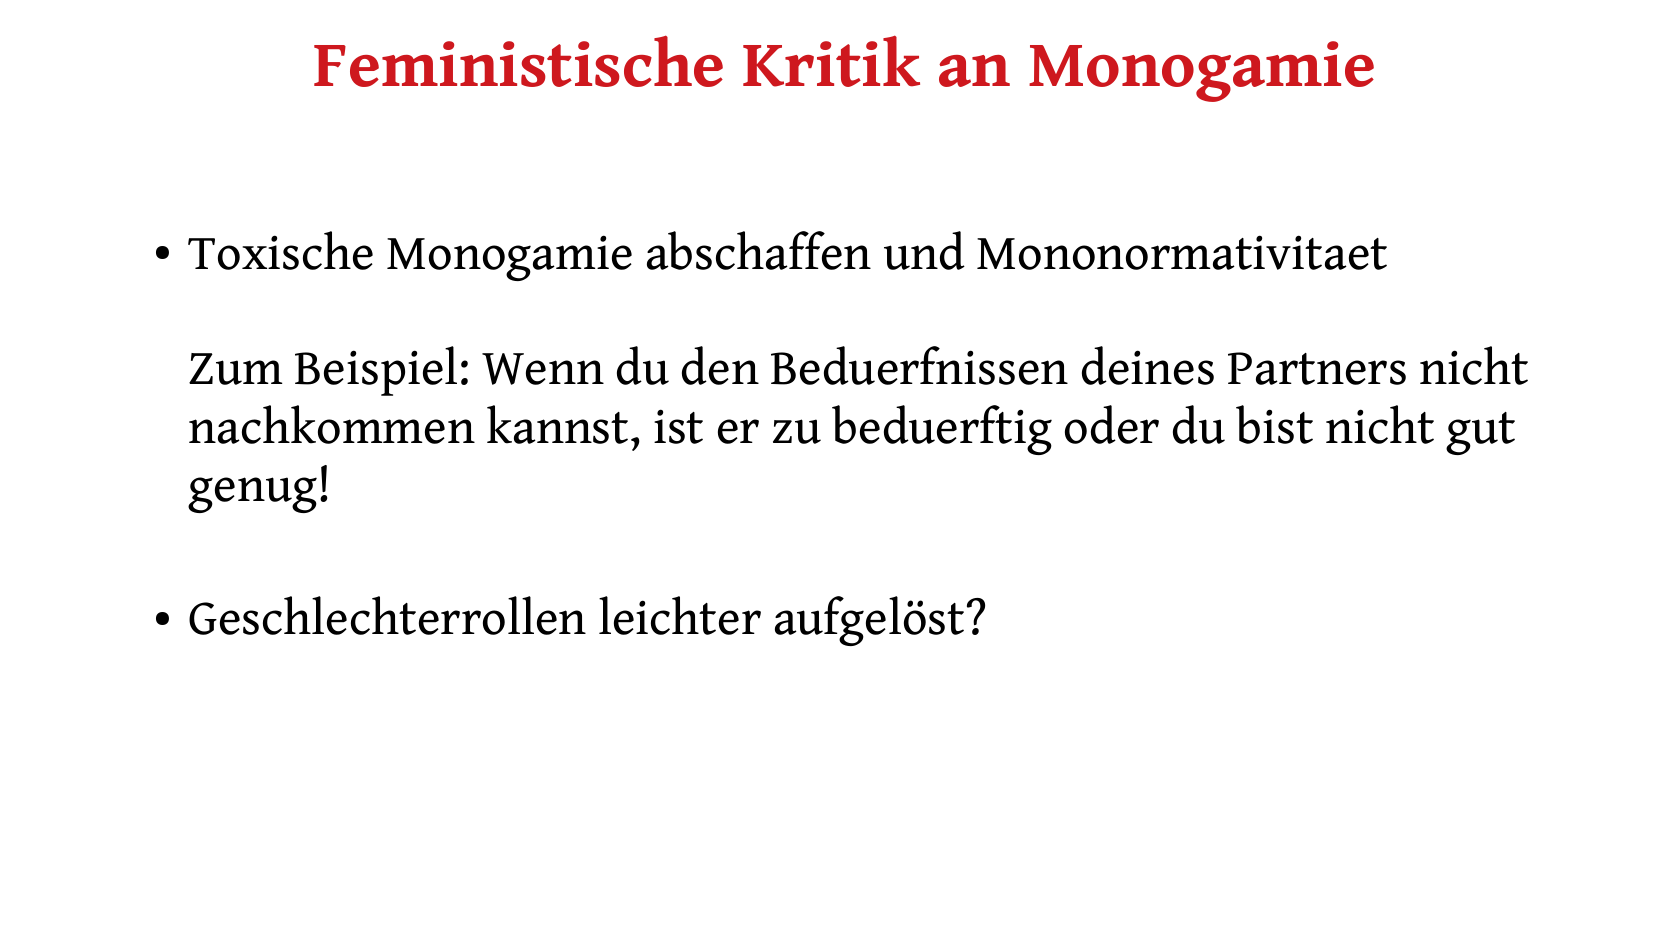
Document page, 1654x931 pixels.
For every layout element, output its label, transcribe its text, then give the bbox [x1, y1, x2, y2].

text_box Feministische Kritik an Monogamie [0, 20, 1654, 216]
list Toxische Monogamie abschaffen und Mononormativitaet Zum Beispiel: Wenn du den Beduerfnissen deines Partners nicht nachkommen kannst, ist er zu beduerftig oder du bist nicht gut genug! Geschlechterrollen leichter aufgelöst? [82, 225, 1591, 661]
